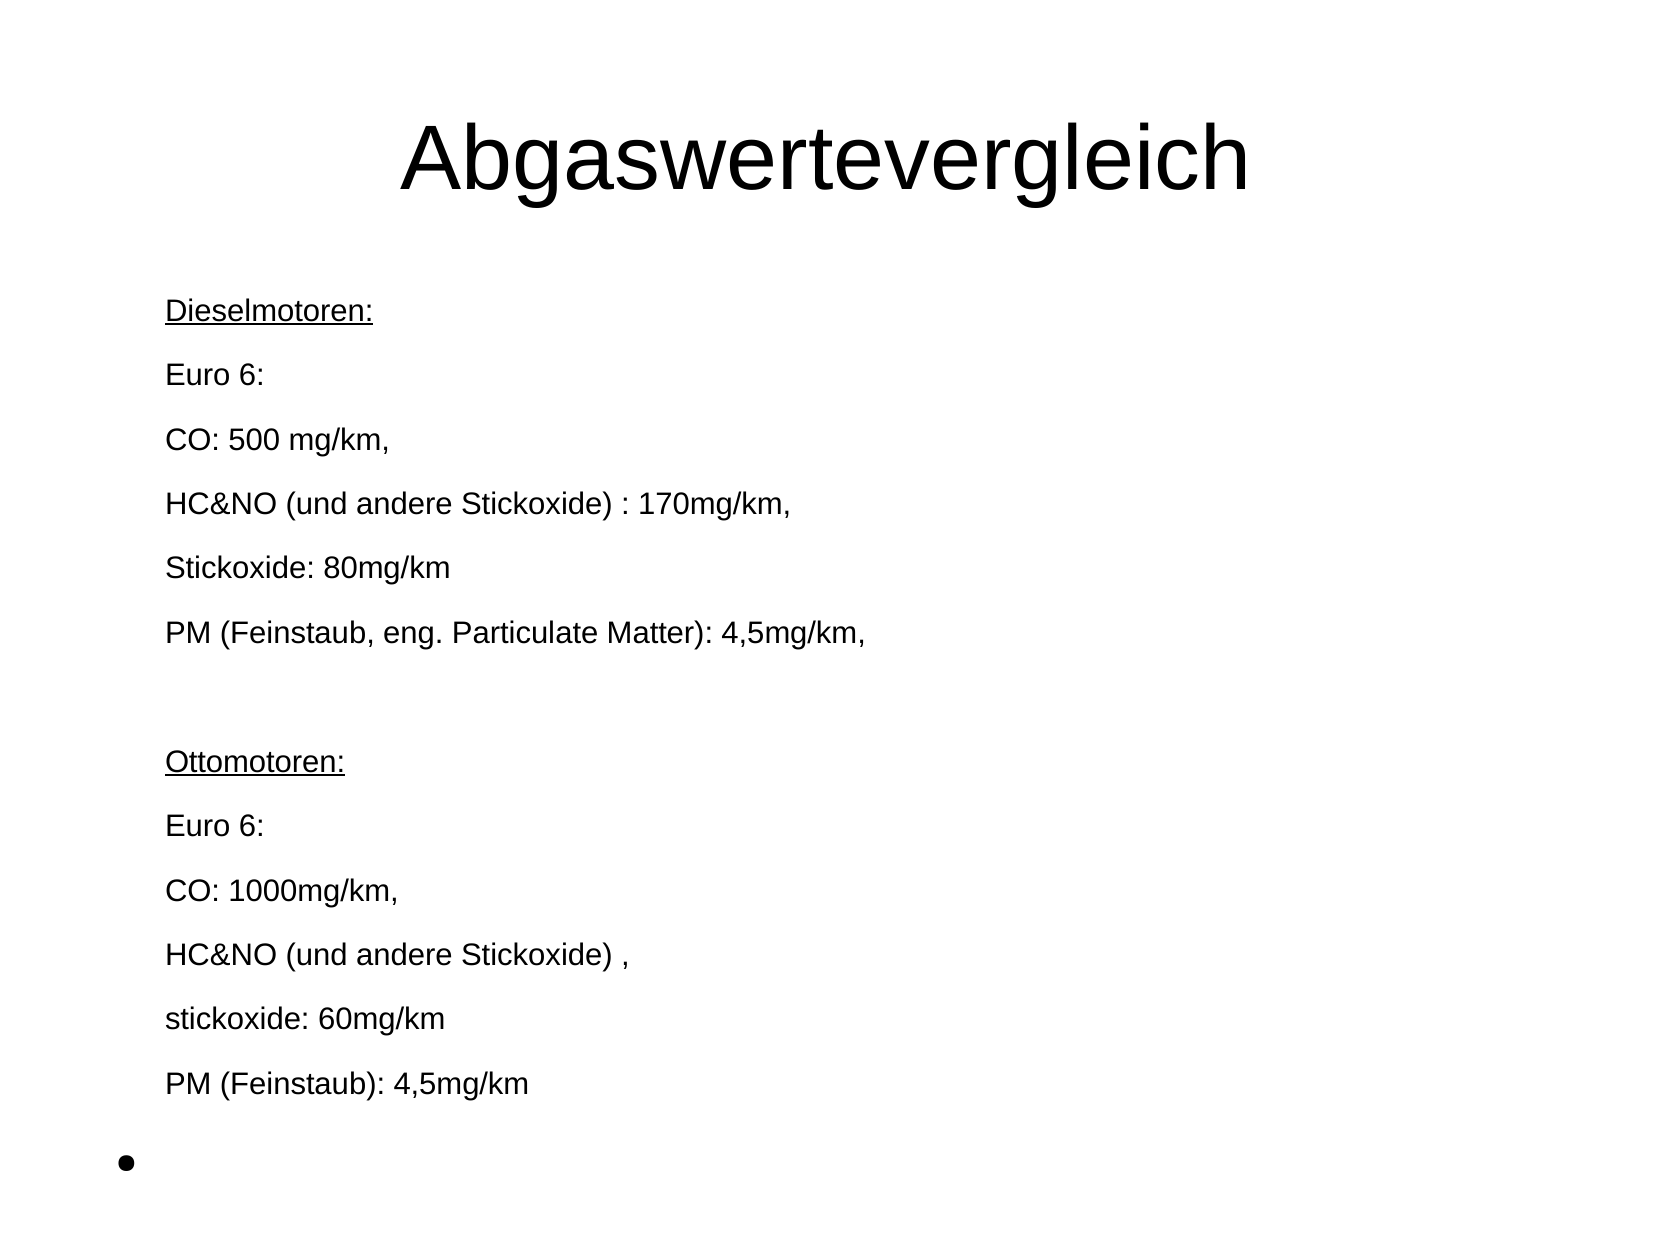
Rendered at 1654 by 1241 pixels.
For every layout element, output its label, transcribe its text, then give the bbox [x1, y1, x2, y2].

title Abgaswertevergleich [82, 49, 1571, 257]
list Dieselmotoren: Euro 6: CO: 500 mg/km, HC&NO (und andere Stickoxide) : 170mg/km, Stickoxide: 80mg/km PM (Feinstaub, eng. Particulate Matter): 4,5mg/km, Ottomotoren: Euro 6: CO: 1000mg/km, HC&NO (und andere Stickoxide) , stickoxide: 60mg/km PM (Feinstaub): 4,5mg/km [82, 290, 1571, 1109]
